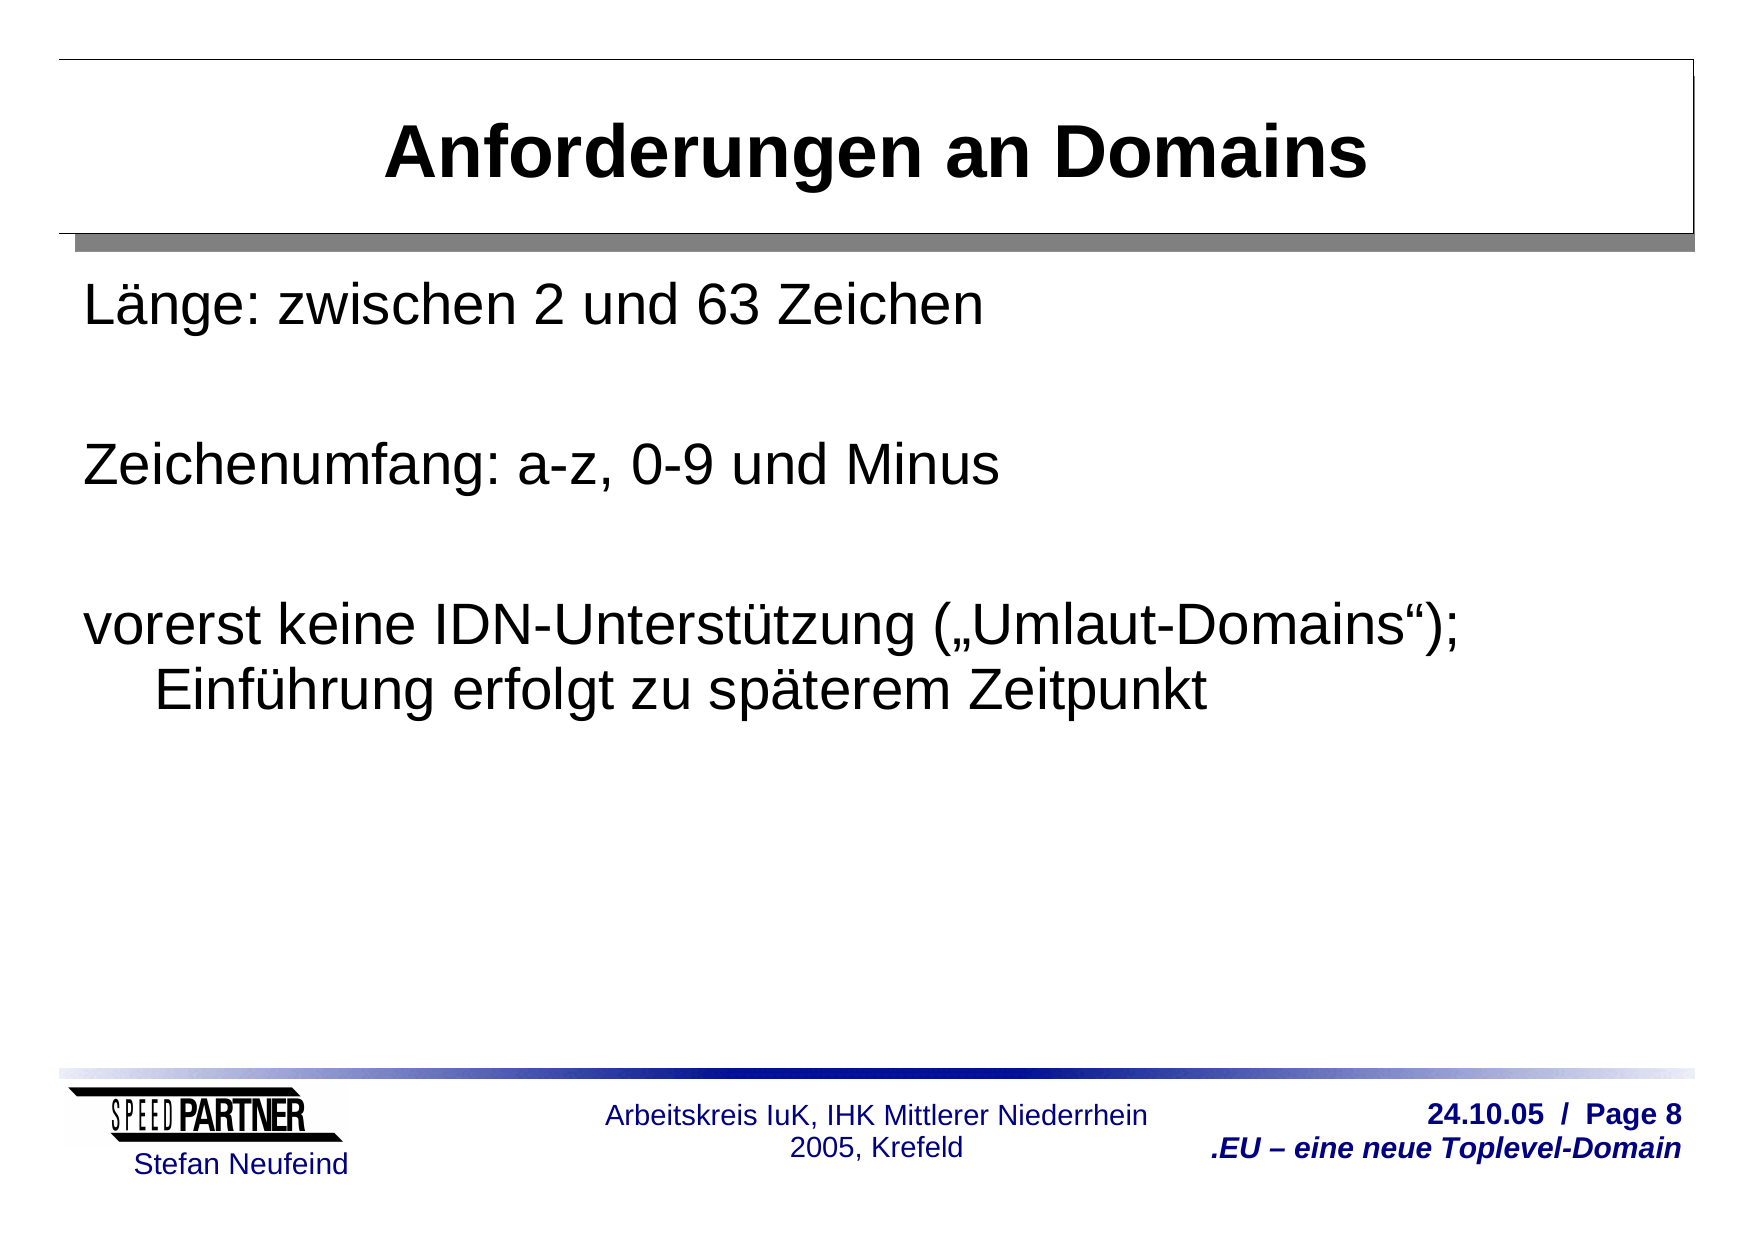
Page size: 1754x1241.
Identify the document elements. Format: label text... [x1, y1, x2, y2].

list Länge: zwischen 2 und 63 Zeichen Zeichenumfang: a-z, 0-9 und Minus vorerst keine IDN-Unterstützung („Umlaut-Domains“); Einführung erfolgt zu späterem Zeitpunkt [71, 272, 1695, 1055]
picture [59, 1068, 1695, 1079]
title Anforderungen an Domains [59, 59, 1695, 244]
picture [64, 1082, 348, 1146]
